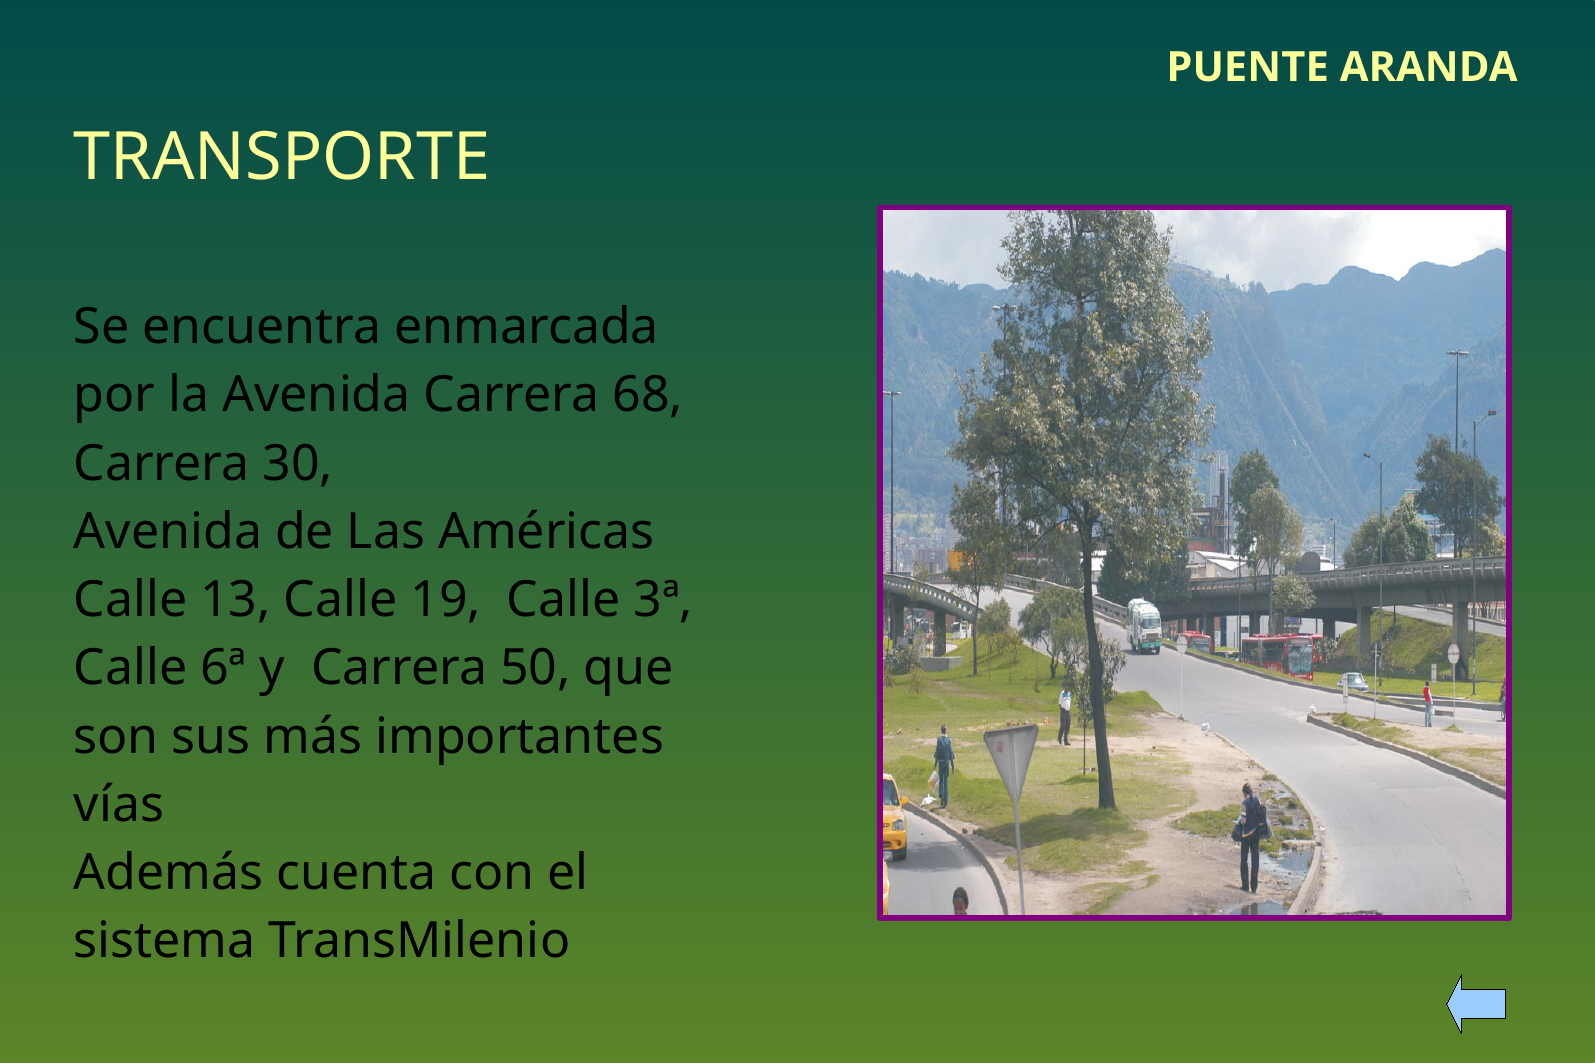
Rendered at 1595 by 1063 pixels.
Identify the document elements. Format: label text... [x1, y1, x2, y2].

picture [882, 210, 1506, 916]
text_box [0, 0, 1595, 1063]
text_box TRANSPORTE Se encuentra enmarcada por la Avenida Carrera 68, Carrera 30, Avenida de Las AméricasCalle 13, Calle 19, Calle 3ª, Calle 6ª y Carrera 50, que son sus más importantes vías Además cuenta con el sistema TransMilenio [59, 101, 768, 958]
text_box PUENTE ARANDA [1151, 29, 1565, 91]
